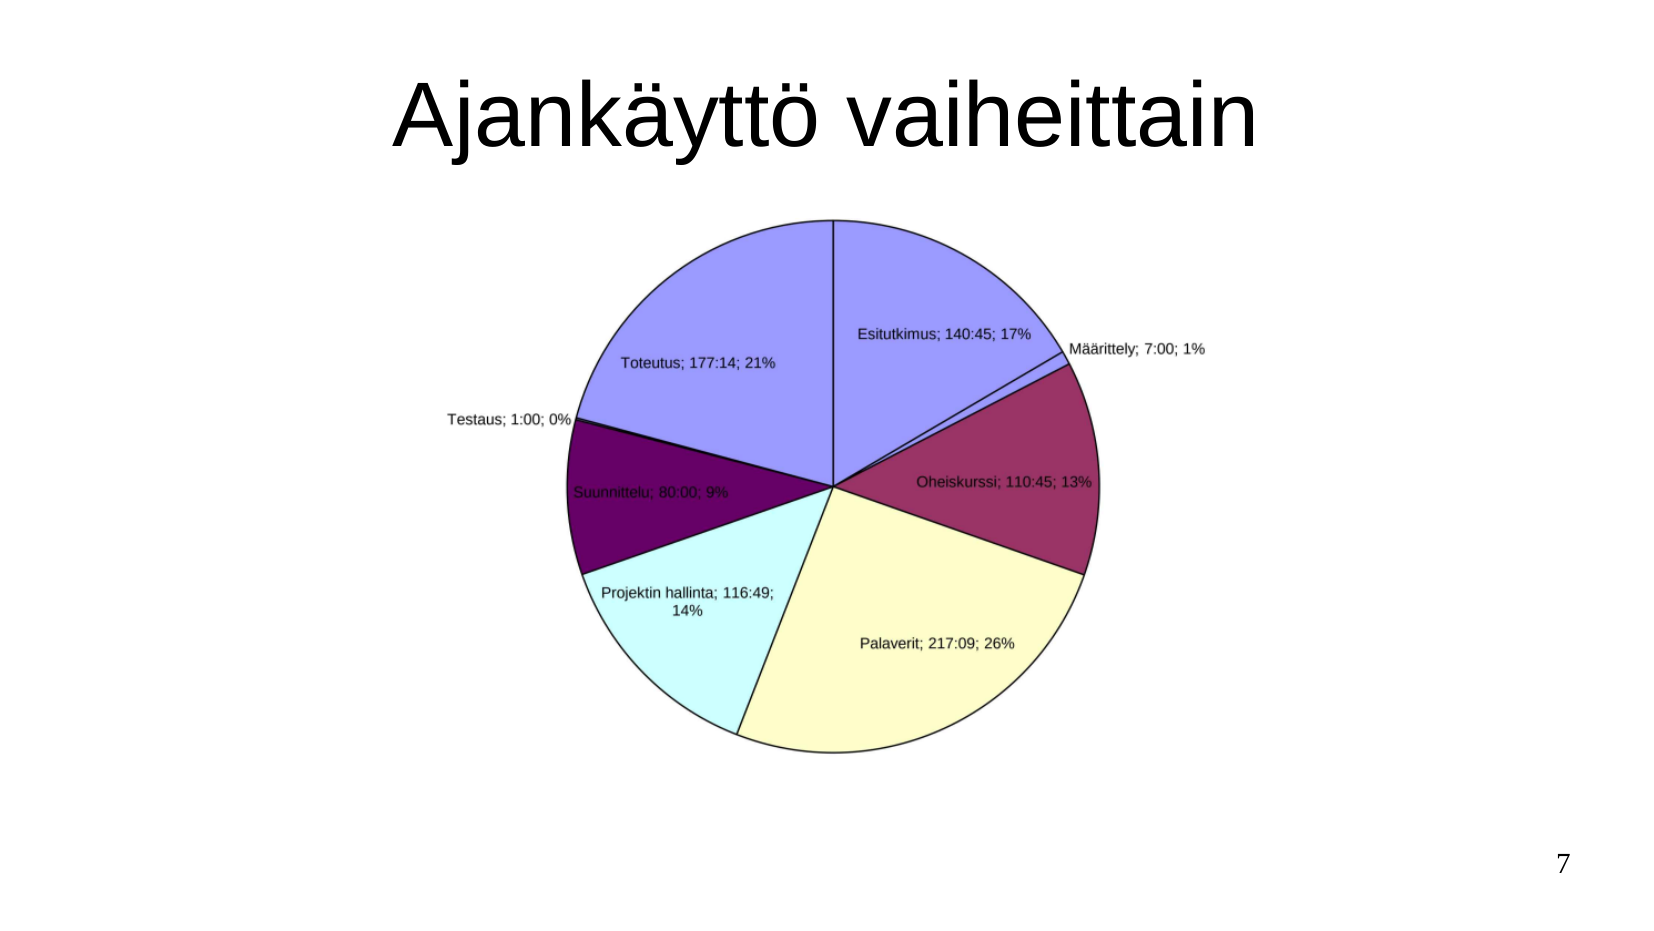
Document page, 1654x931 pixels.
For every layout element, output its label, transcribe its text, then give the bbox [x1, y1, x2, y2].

picture [446, 217, 1207, 758]
title Ajankäyttö vaiheittain [82, 37, 1571, 193]
